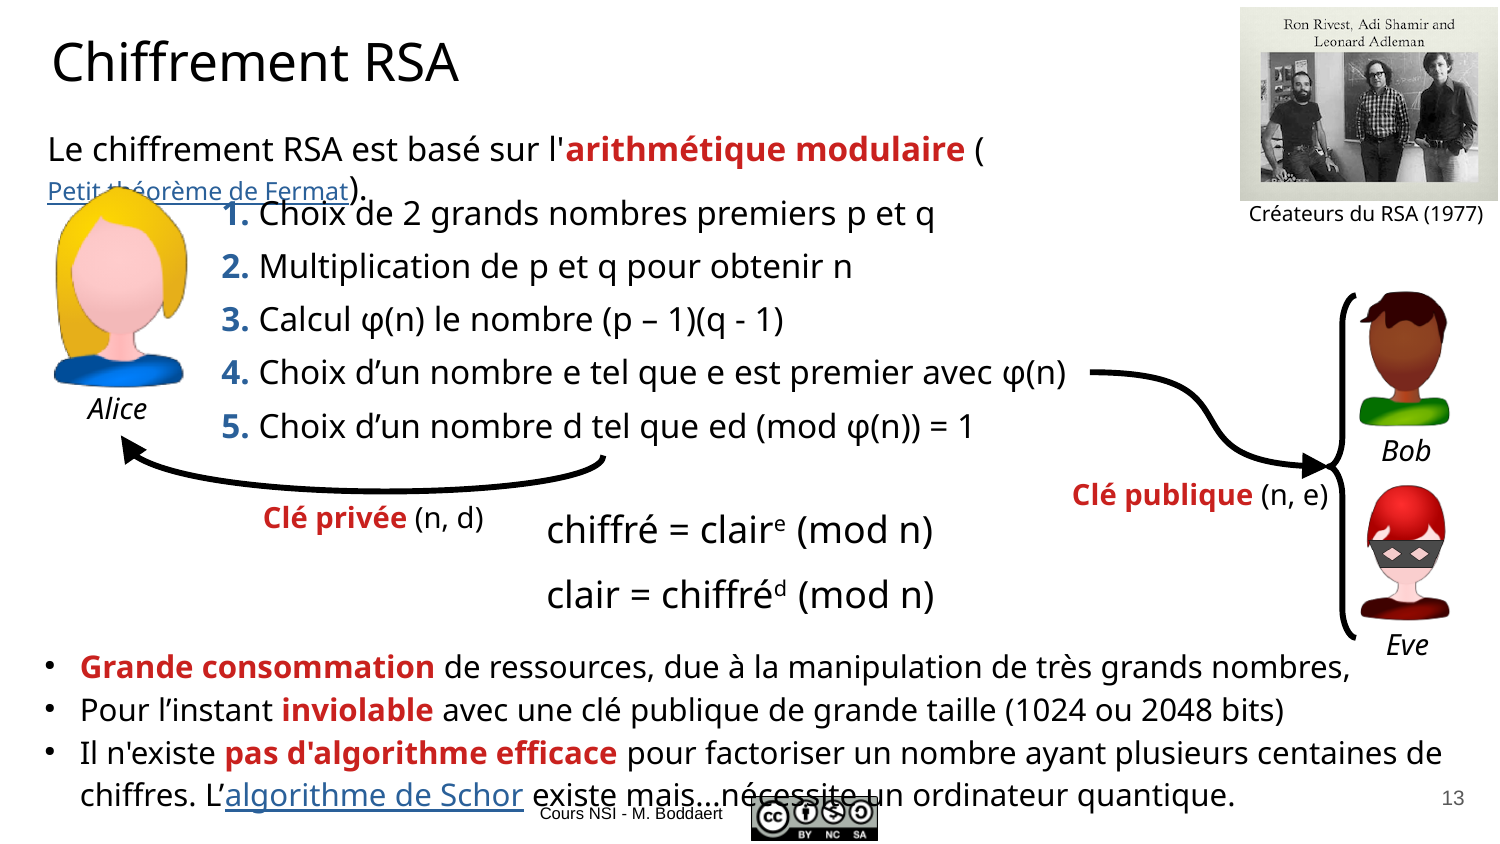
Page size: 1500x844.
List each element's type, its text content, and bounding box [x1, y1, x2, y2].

text_box 5. Choix d’un nombre d tel que ed (mod φ(n)) = 1 [206, 395, 995, 454]
text_box Créateurs du RSA (1977) [1234, 191, 1500, 237]
text_box chiffré = claire (mod n) [531, 496, 946, 561]
text_box 1. Choix de 2 grands nombres premiers p et q [206, 182, 915, 242]
text_box Alice [73, 380, 169, 430]
text_box Clé publique (n, e) [1057, 466, 1342, 520]
text_box 2. Multiplication de p et q pour obtenir n [206, 235, 849, 295]
text_box Bob [1366, 423, 1445, 473]
text_box Grande consommation de ressources, due à la manipulation de très grands nombres, Pour l’instant inviolable avec une clé publique de grande taille (1024 ou 2048 bits) Il n'existe pas d'algorithme efficace pour factoriser un nombre ayant plusieurs centaines de chiffres. L’algorithme de Schor existe mais...nécessite un ordinateur quantique. [29, 637, 1477, 798]
text_box Eve [1371, 617, 1447, 666]
text_box 4. Choix d’un nombre e tel que e est premier avec φ(n) [206, 342, 1075, 401]
picture [1356, 484, 1452, 622]
slide_number <numéro> [1389, 764, 1480, 830]
picture [1240, 7, 1498, 191]
title Chiffrement RSA [51, 13, 1449, 108]
picture [870, 798, 878, 804]
picture [47, 183, 191, 390]
text_box clair = chiffréd (mod n) [531, 561, 947, 626]
text_box Clé privée (n, d) [248, 490, 501, 544]
text_box 3. Calcul φ(n) le nombre (p – 1)(q - 1) [206, 289, 814, 342]
picture [1355, 289, 1451, 427]
text_box Le chiffrement RSA est basé sur l'arithmétique modulaire (Petit théorème de Fermat). [32, 120, 1300, 183]
picture [751, 798, 878, 841]
